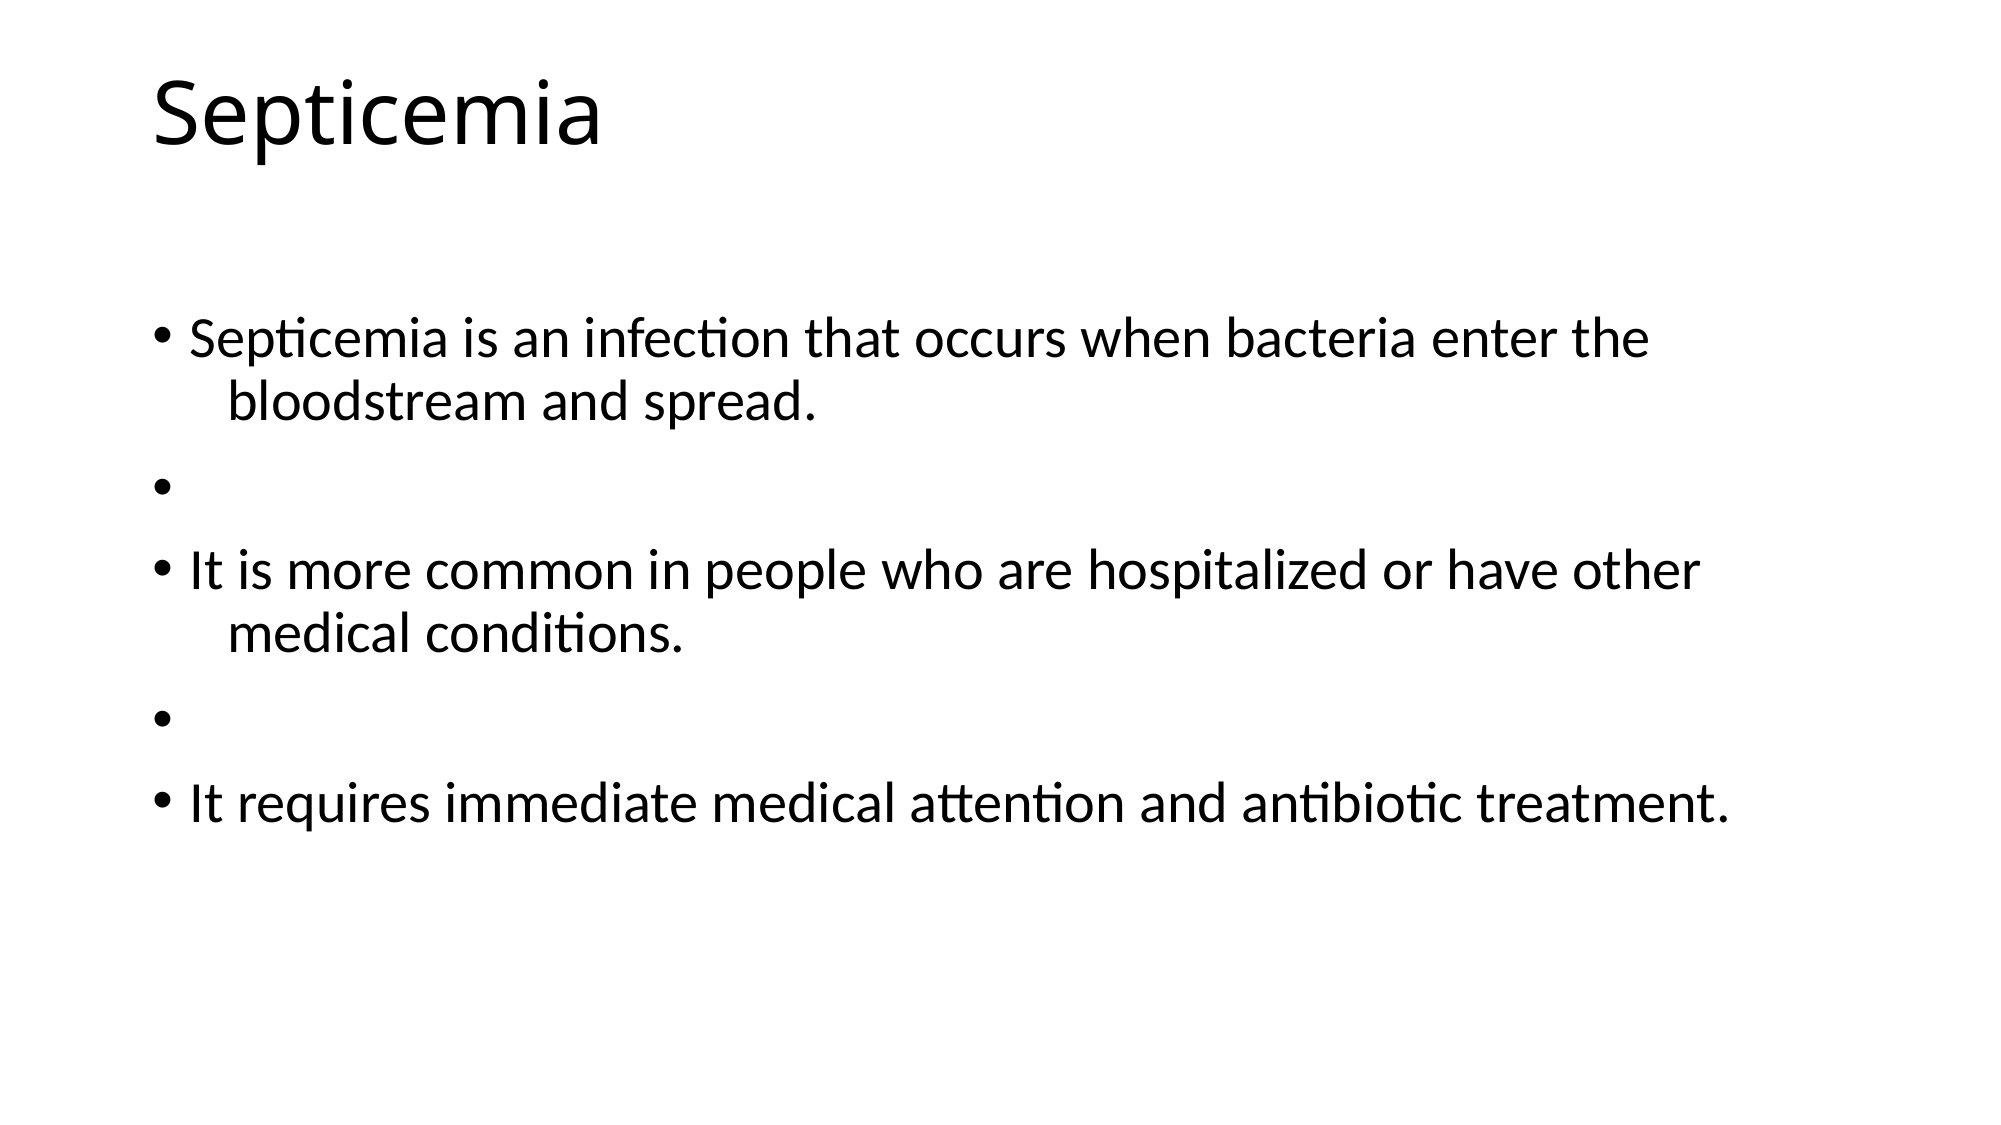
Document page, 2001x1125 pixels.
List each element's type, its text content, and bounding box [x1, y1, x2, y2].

list Septicemia is an infection that occurs when bacteria enter the bloodstream and spread. It is more common in people who are hospitalized or have other medical conditions. It requires immediate medical attention and antibiotic treatment. [137, 299, 1863, 1014]
title Septicemia [137, 59, 1863, 278]
